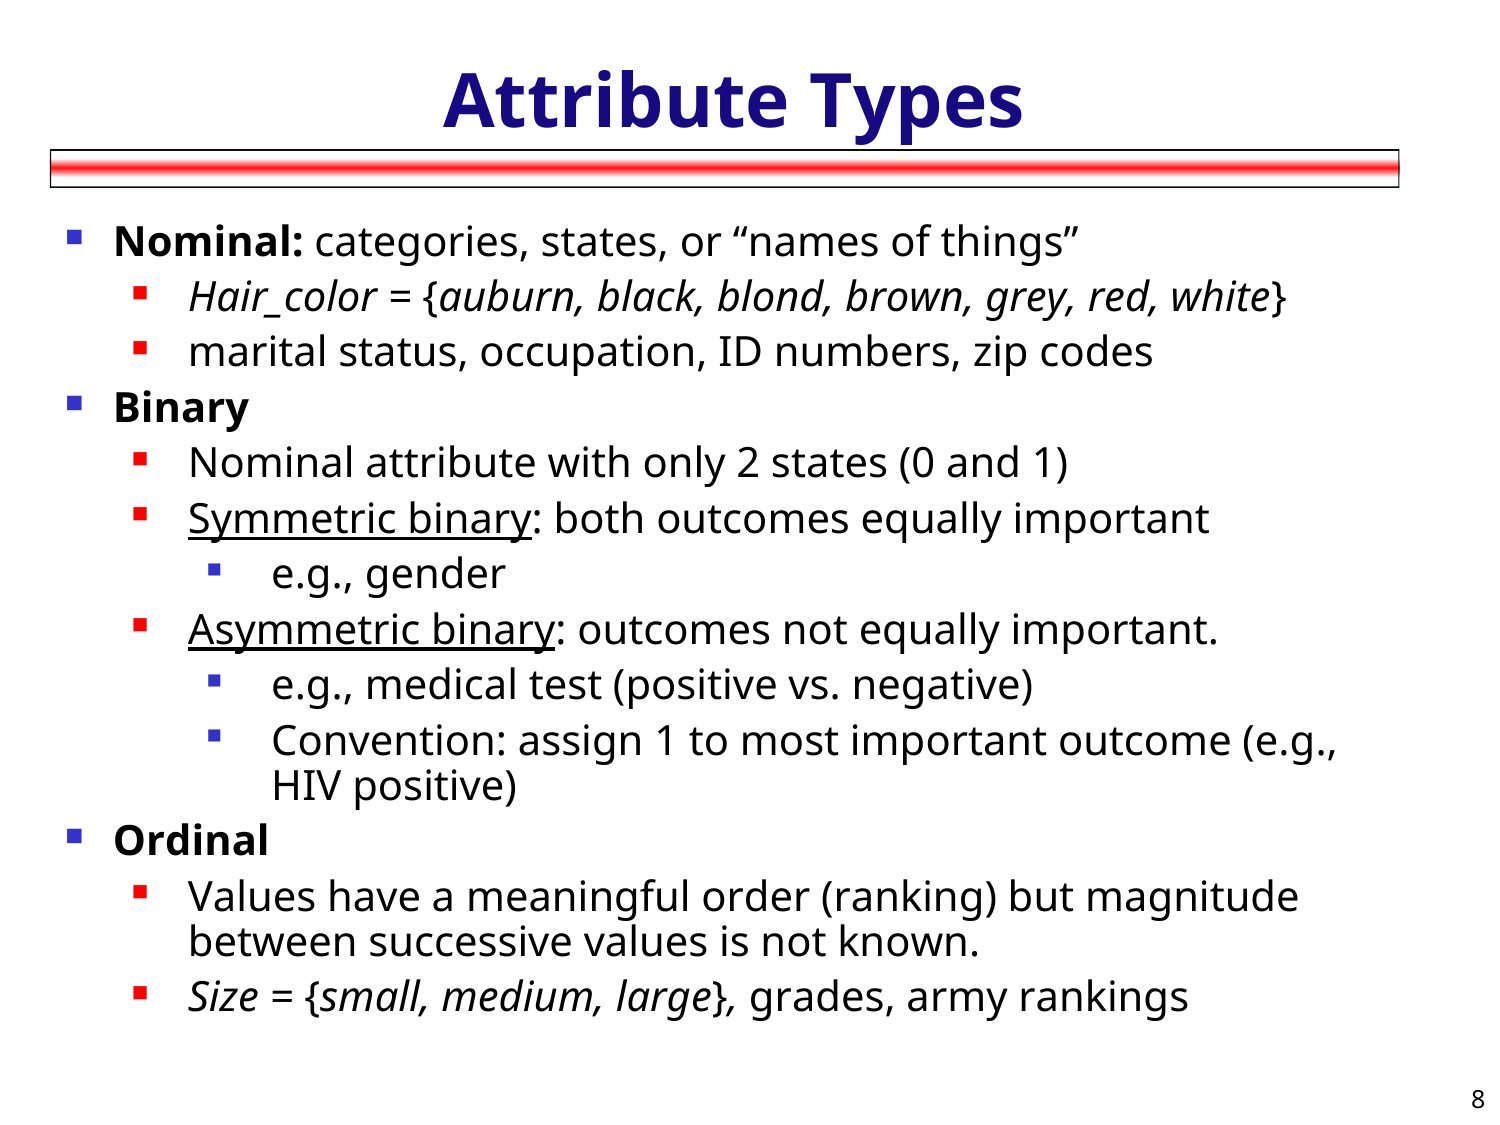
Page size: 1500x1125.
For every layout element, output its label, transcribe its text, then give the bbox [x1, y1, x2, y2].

list Nominal: categories, states, or “names of things” Hair_color = {auburn, black, blond, brown, grey, red, white} marital status, occupation, ID numbers, zip codes Binary Nominal attribute with only 2 states (0 and 1) Symmetric binary: both outcomes equally important e.g., gender Asymmetric binary: outcomes not equally important. e.g., medical test (positive vs. negative) Convention: assign 1 to most important outcome (e.g., HIV positive) Ordinal Values have a meaningful order (ranking) but magnitude between successive values is not known. Size = {small, medium, large}, grades, army rankings [49, 212, 1425, 1073]
text_box <number> [1187, 1062, 1500, 1125]
title Attribute Types [24, 44, 1463, 150]
